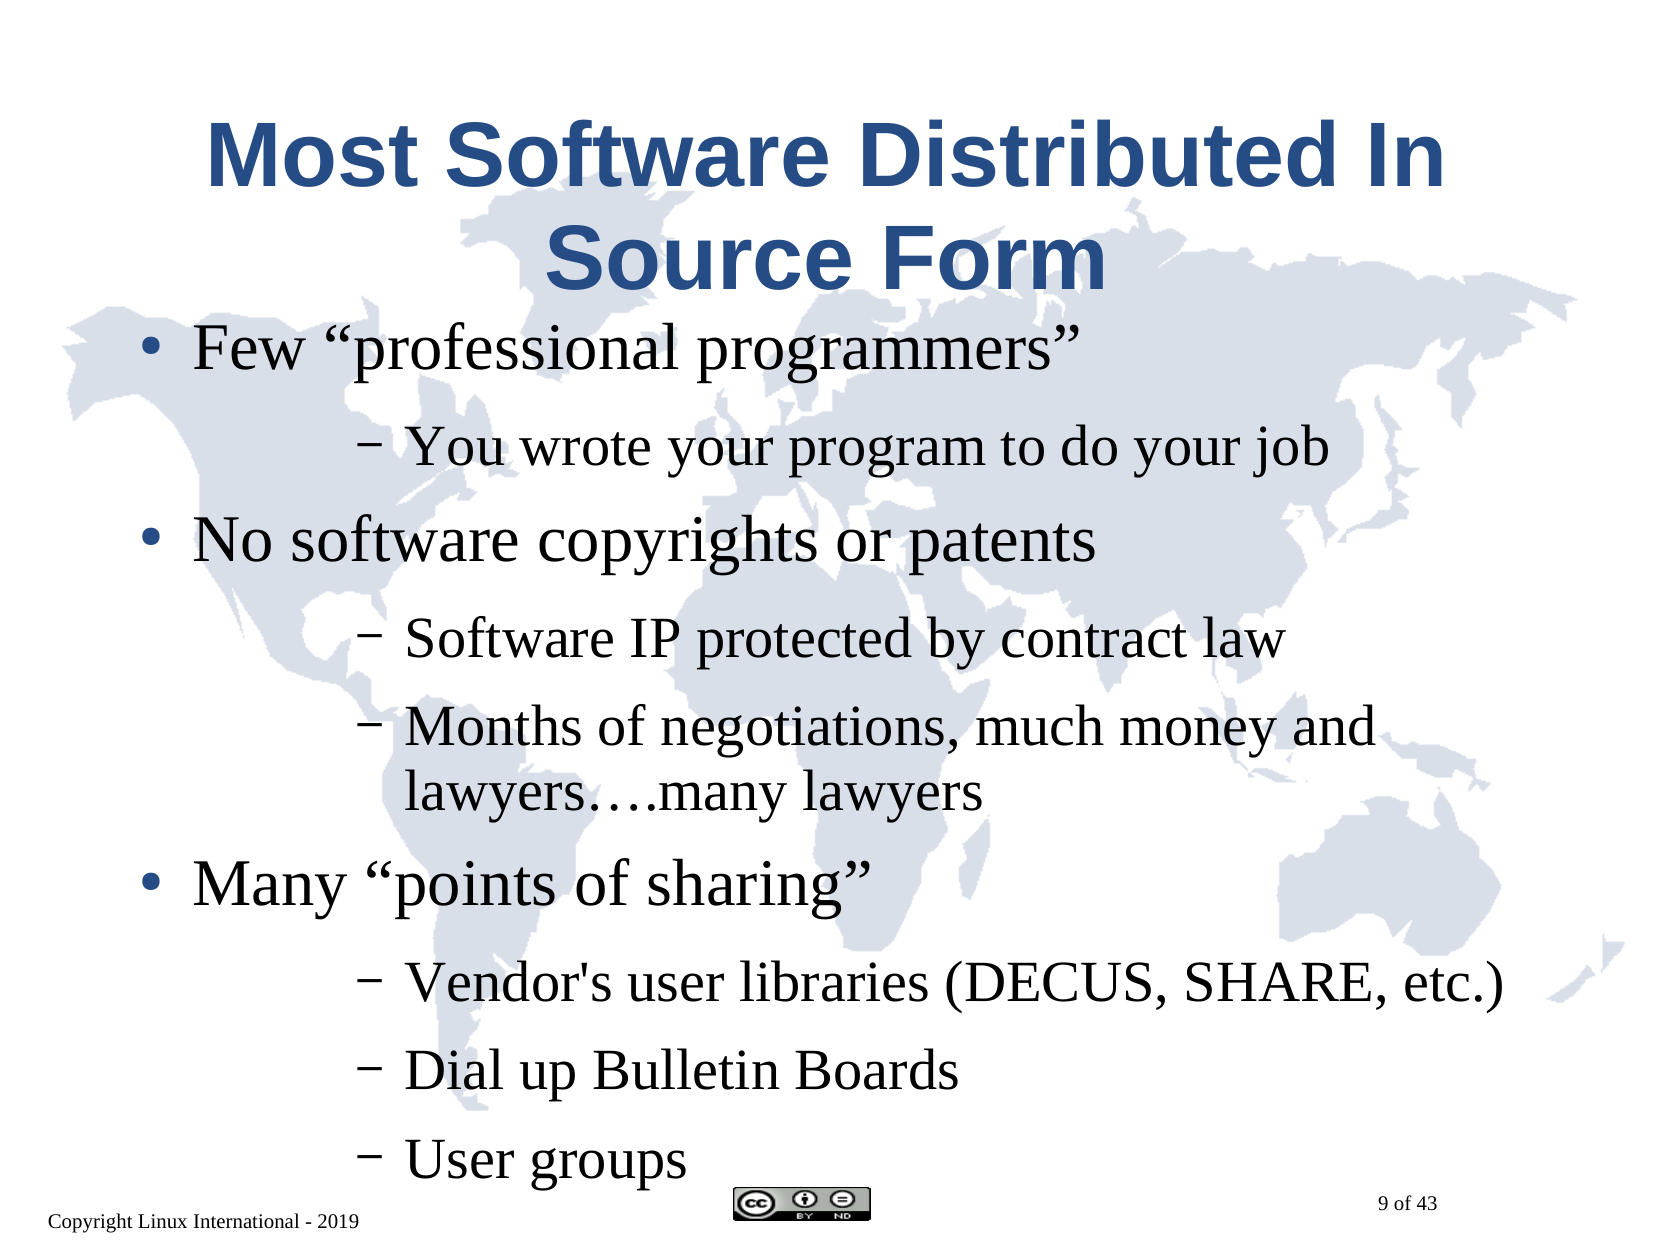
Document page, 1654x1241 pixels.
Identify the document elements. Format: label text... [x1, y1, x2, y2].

picture [37, 91, 1653, 1147]
picture [733, 1191, 871, 1221]
title Most Software Distributed In Source Form [121, 102, 1533, 310]
list Few “professional programmers” You wrote your program to do your job No software copyrights or patents Software IP protected by contract law Months of negotiations, much money and lawyers….many lawyers Many “points of sharing” Vendor's user libraries (DECUS, SHARE, etc.) Dial up Bulletin Boards User groups [121, 310, 1533, 1191]
